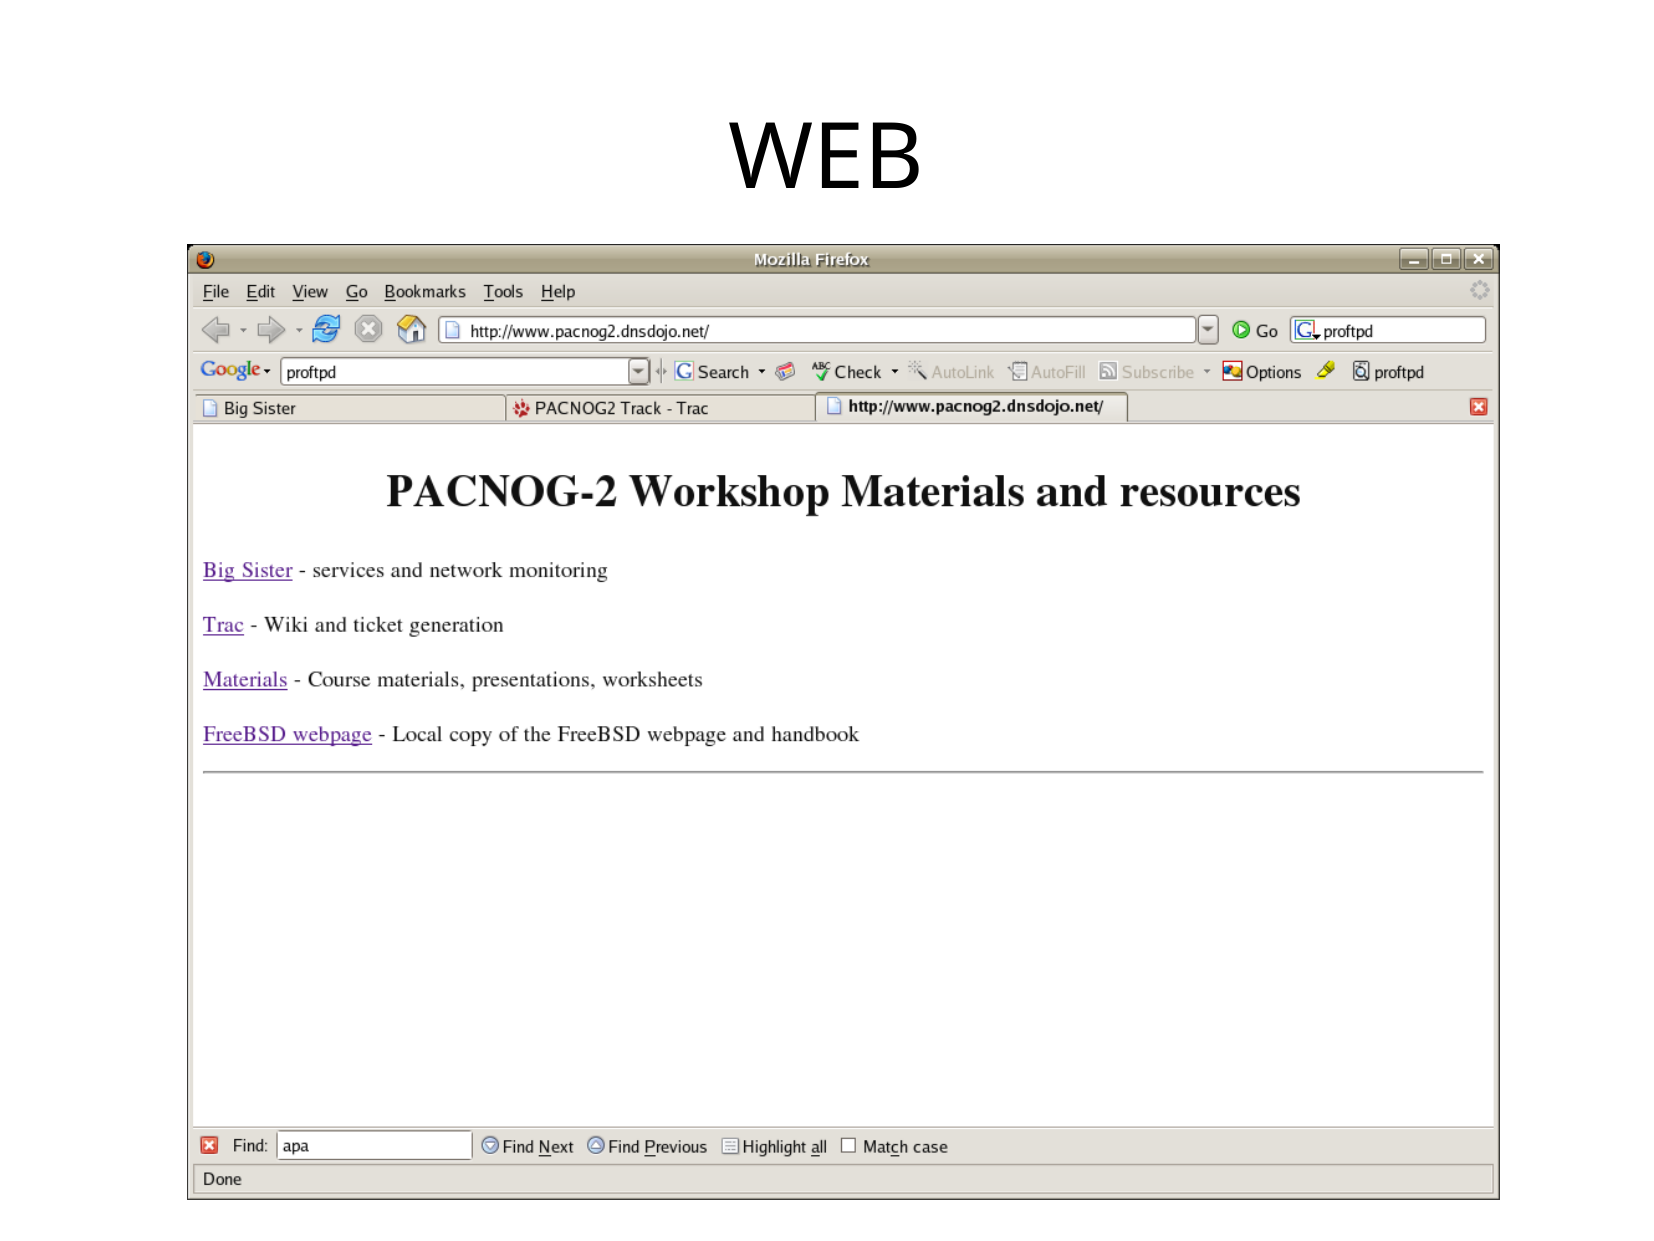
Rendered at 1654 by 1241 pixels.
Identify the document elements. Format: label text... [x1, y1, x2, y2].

title WEB [82, 49, 1571, 257]
picture [187, 244, 1500, 1201]
